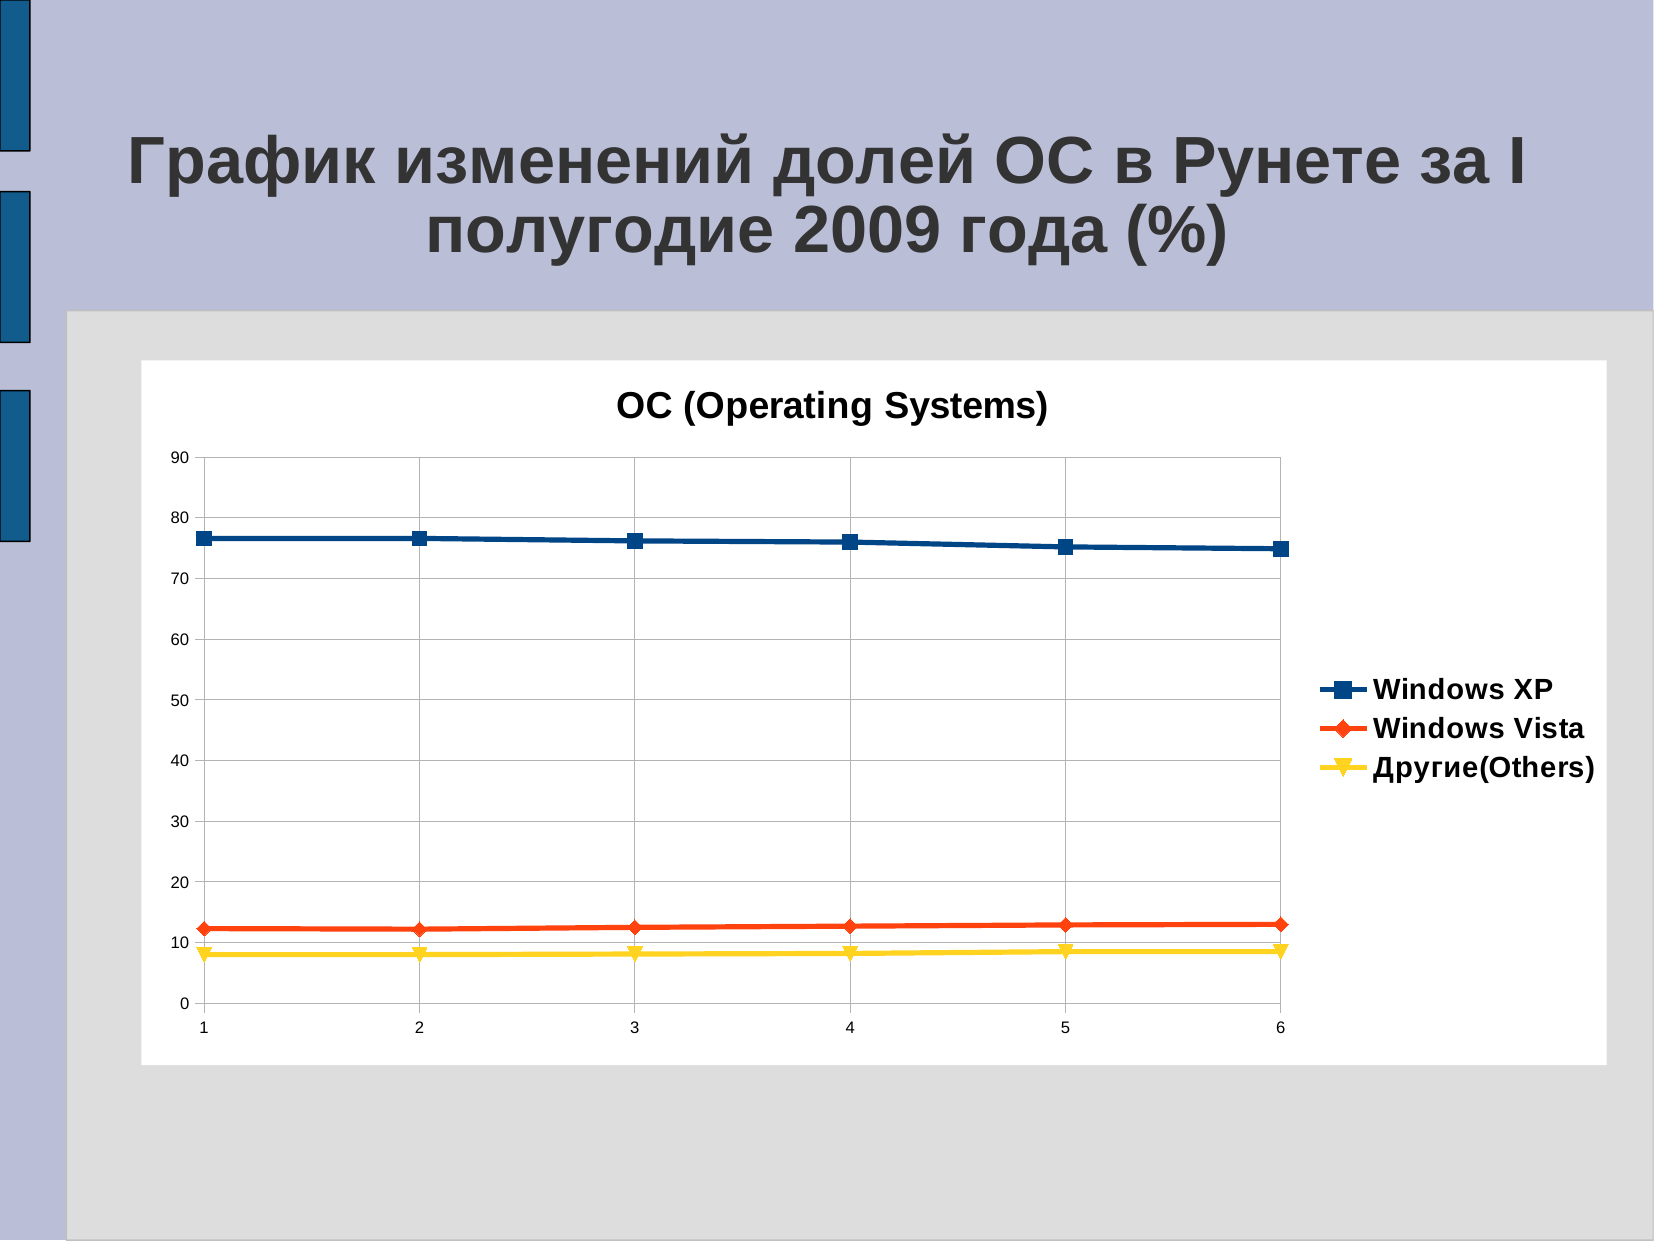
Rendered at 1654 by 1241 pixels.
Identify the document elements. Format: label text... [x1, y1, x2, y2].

chart [141, 360, 1607, 1066]
title График изменений долей ОС в Рунете за I полугодие 2009 года (%) [121, 91, 1534, 299]
